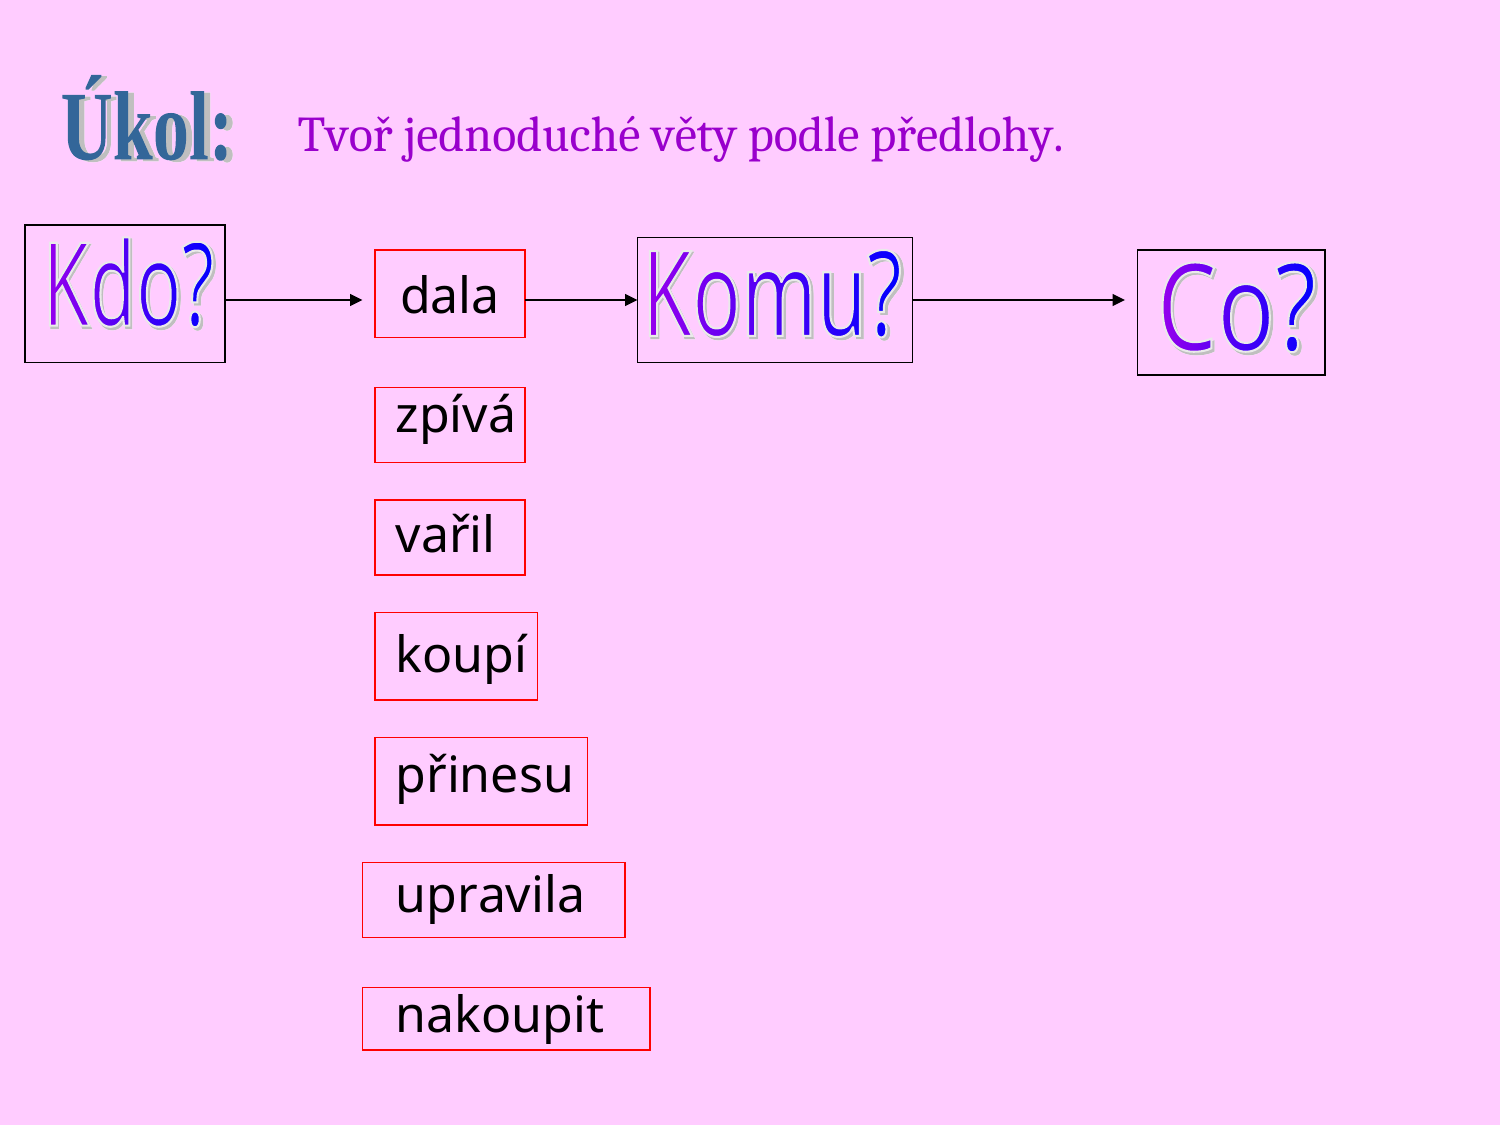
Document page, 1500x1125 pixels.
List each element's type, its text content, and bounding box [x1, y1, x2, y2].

text_box Co? [1222, 284, 1270, 352]
text_box Komu? [649, 251, 693, 336]
text_box [375, 500, 380, 576]
text_box Úkol: [214, 113, 227, 130]
text_box Úkol: [114, 91, 153, 160]
text_box [1137, 249, 1325, 375]
text_box [362, 987, 380, 1051]
text_box Tvoř jednoduché věty podle předlohy. [282, 93, 1079, 170]
text_box [637, 237, 913, 363]
text_box Komu? [876, 321, 887, 338]
text_box Co? [1286, 335, 1298, 353]
text_box [620, 987, 650, 1051]
text_box Komu? [867, 249, 900, 312]
text_box Kdo? [140, 262, 178, 327]
text_box Komu? [696, 271, 737, 337]
text_box Kdo? [93, 237, 130, 327]
text_box Komu? [747, 271, 811, 336]
text_box Kdo? [182, 241, 213, 303]
text_box [375, 737, 380, 826]
text_box Úkol: [85, 74, 102, 90]
text_box Co? [1276, 262, 1314, 327]
text_box [24, 224, 225, 363]
text_box Úkol: [214, 144, 227, 161]
text_box dala [375, 249, 526, 338]
text_box [620, 862, 625, 938]
text_box Komu? [823, 272, 860, 337]
text_box [375, 612, 380, 700]
text_box zpívá vařil koupí přinesu upravila nakoupit [380, 374, 620, 1051]
text_box [375, 387, 380, 463]
text_box Co? [1162, 262, 1215, 352]
text_box Úkol: [190, 91, 208, 160]
text_box [362, 862, 380, 938]
text_box Kdo? [49, 242, 90, 326]
text_box Kdo? [190, 311, 200, 328]
text_box Úkol: [62, 94, 111, 161]
text_box Úkol: [155, 112, 187, 161]
